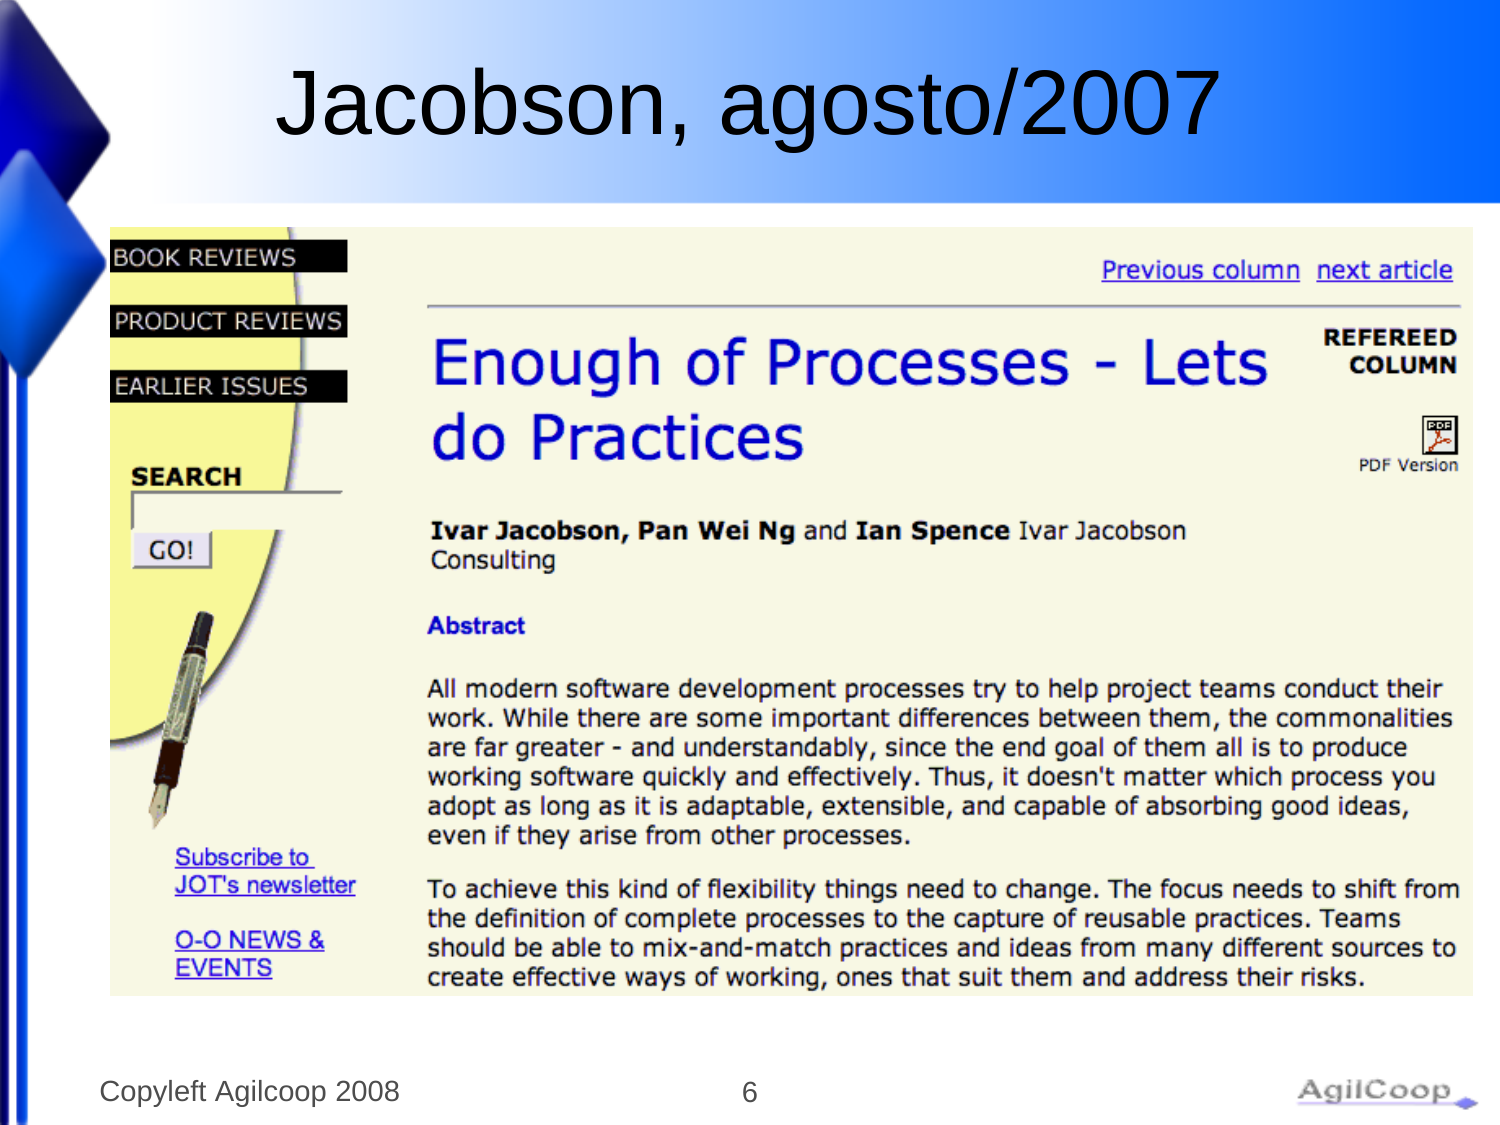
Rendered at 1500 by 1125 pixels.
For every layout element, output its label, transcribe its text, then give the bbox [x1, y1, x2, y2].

picture [0, 0, 1500, 1125]
title Jacobson, agosto/2007 [75, 8, 1426, 197]
